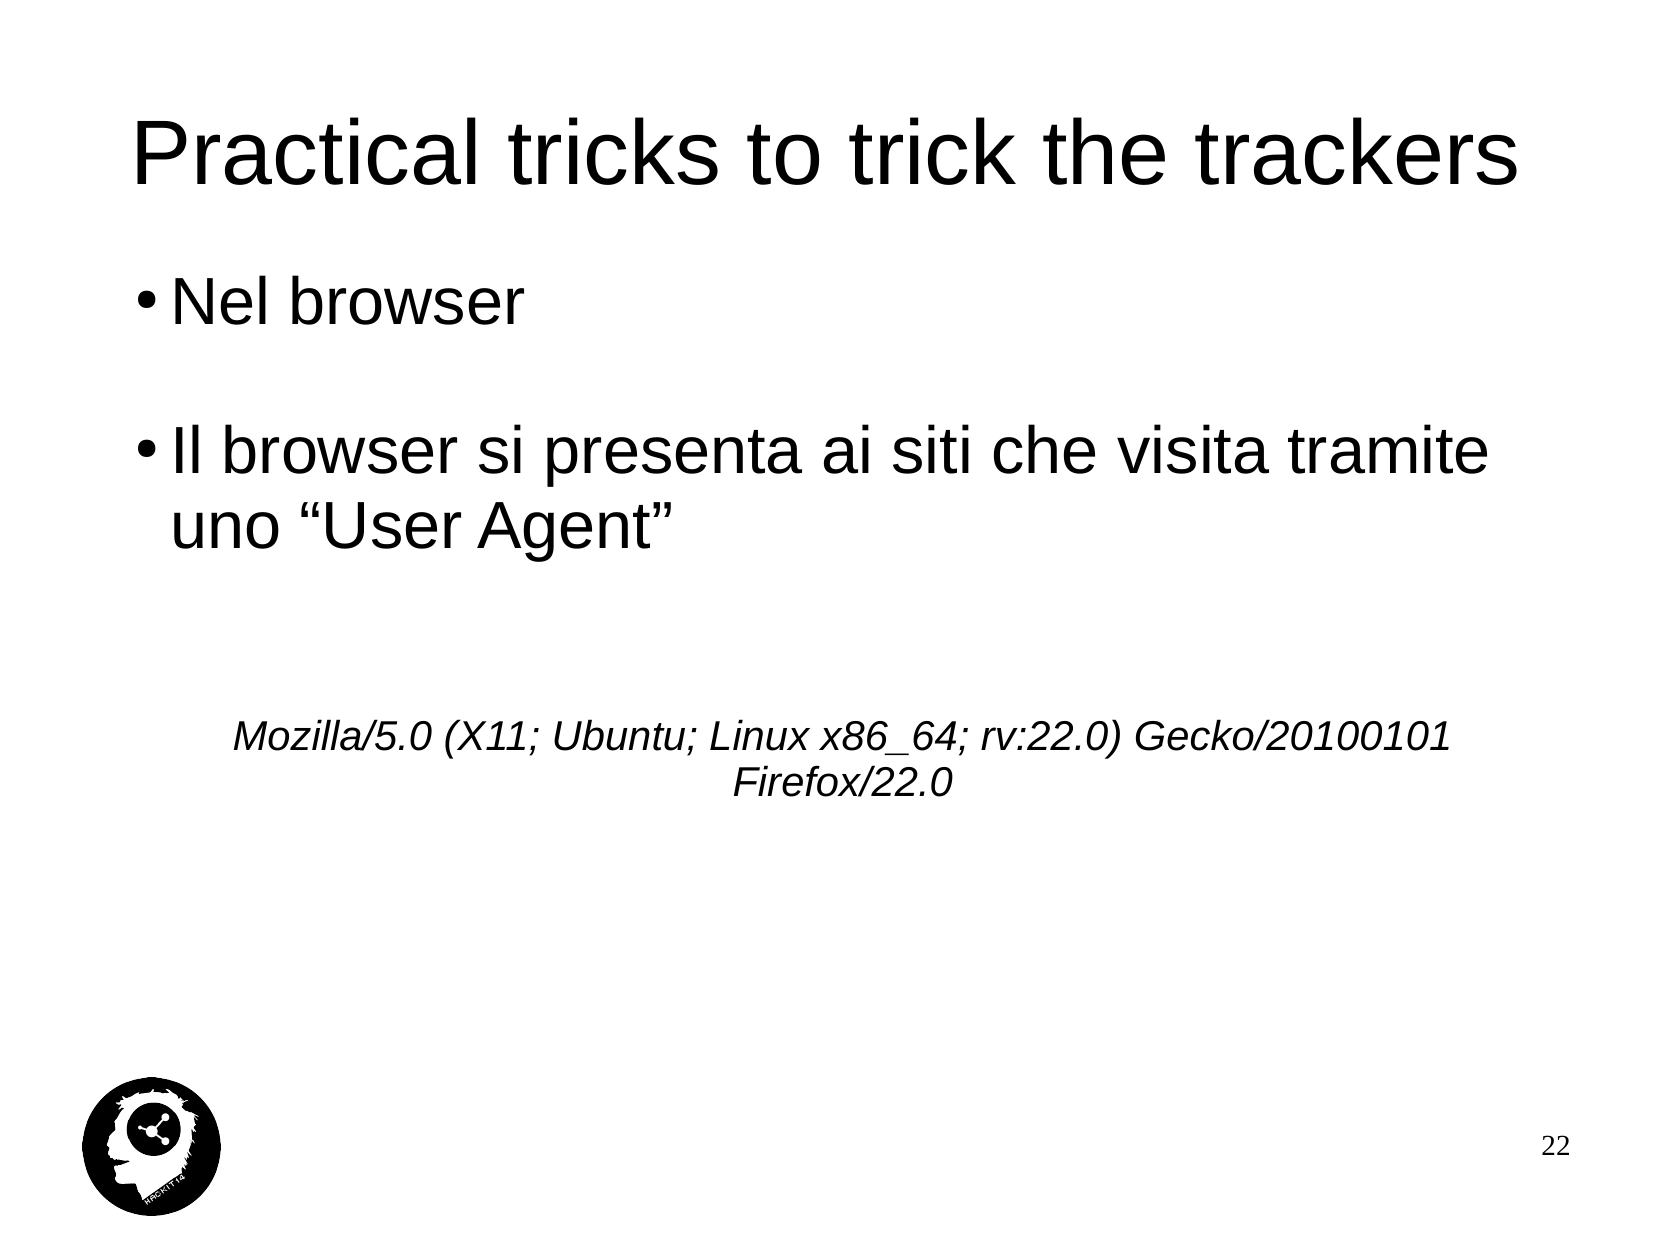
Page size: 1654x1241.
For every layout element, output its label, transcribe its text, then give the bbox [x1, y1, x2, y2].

title Practical tricks to trick the trackers [82, 49, 1571, 257]
picture [82, 1077, 221, 1216]
text_box Nel browser Il browser si presenta ai siti che visita tramite uno “User Agent” Mozilla/5.0 (X11; Ubuntu; Linux x86_64; rv:22.0) Gecko/20100101 Firefox/22.0 [120, 256, 1531, 963]
